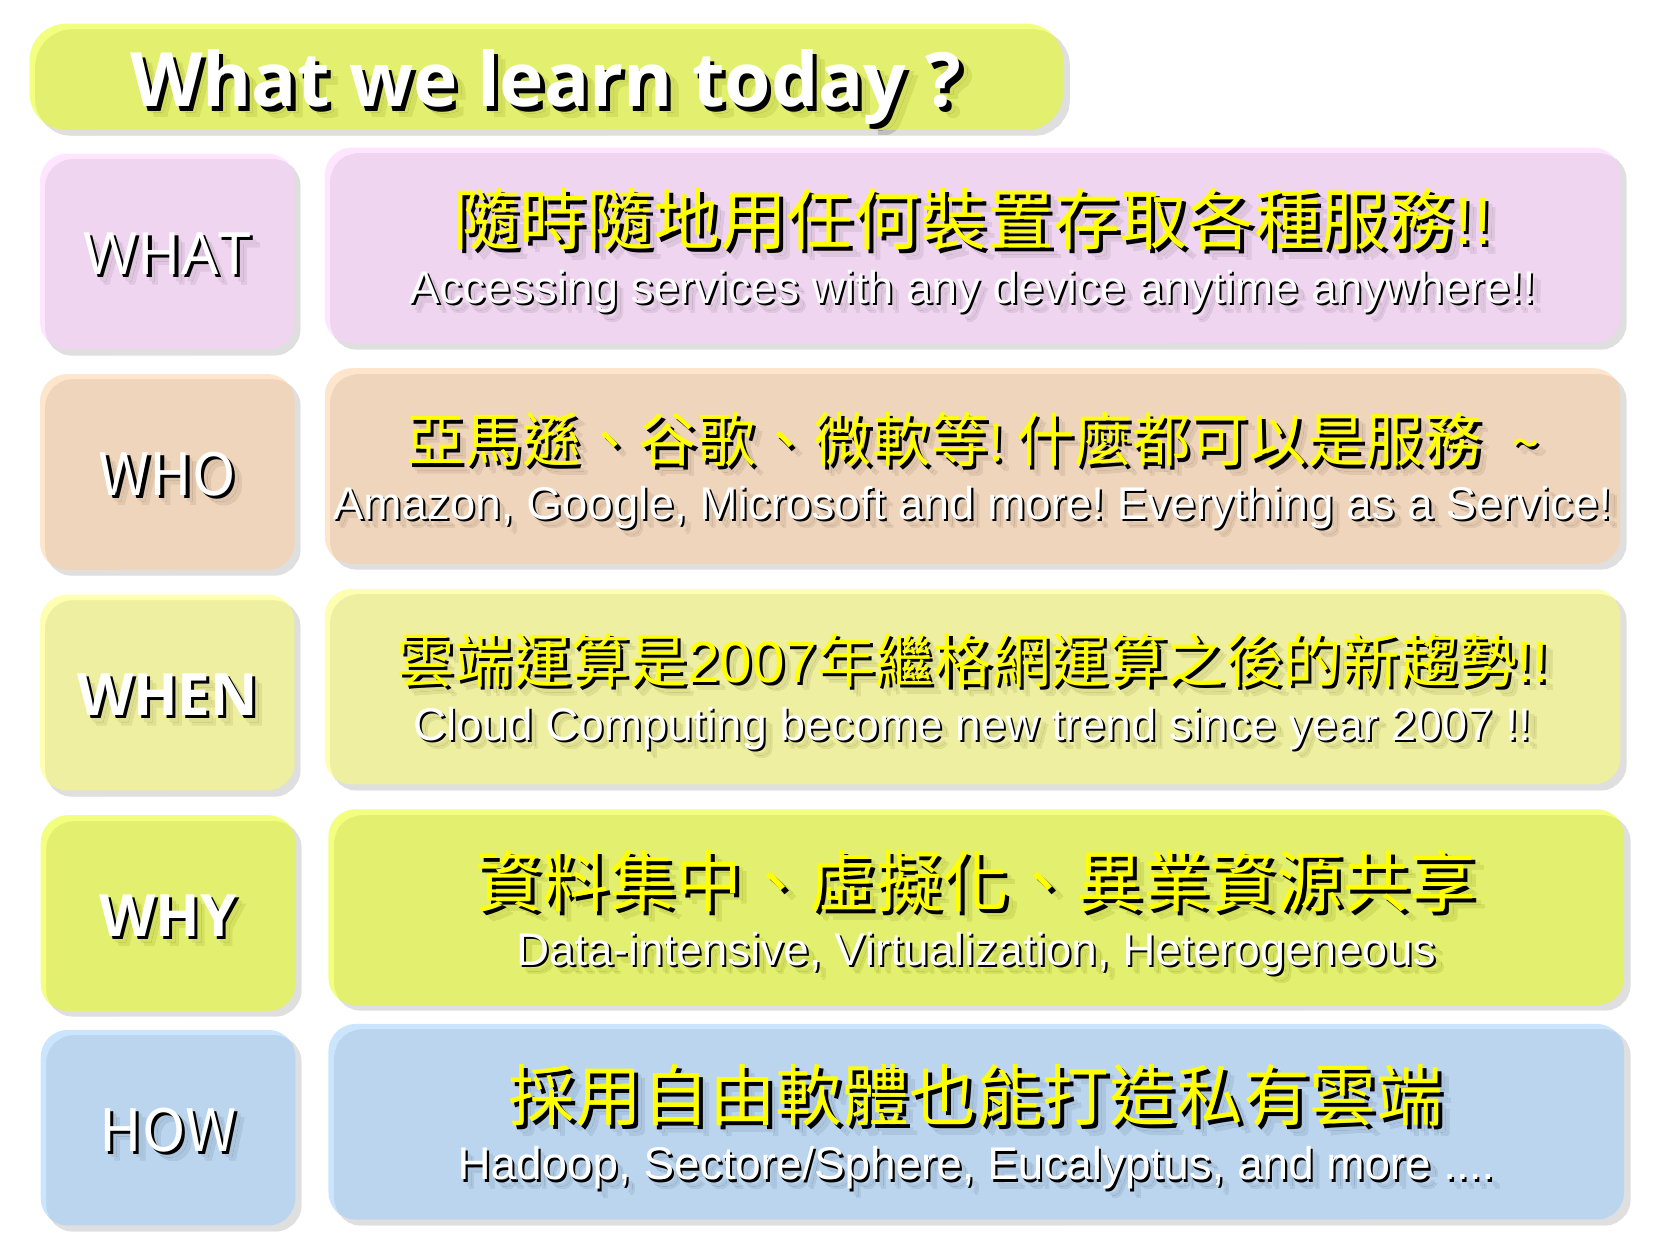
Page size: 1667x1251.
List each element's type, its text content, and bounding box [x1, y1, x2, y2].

text_box WHEN [40, 594, 295, 791]
text_box What we learn today ? [29, 23, 1064, 130]
text_box WHAT [40, 153, 295, 350]
text_box WHY [40, 815, 296, 1011]
text_box 隨時隨地用任何裝置存取各種服務!! Accessing services with any device anytime anywhere!! [324, 147, 1621, 344]
text_box 採用自由軟體也能打造私有雲端 Hadoop, Sectore/Sphere, Eucalyptus, and more .... [328, 1023, 1625, 1220]
text_box WHO [40, 374, 295, 570]
text_box 雲端運算是2007年繼格網運算之後的新趨勢!! Cloud Computing become new trend since year 2007 !! [324, 588, 1621, 785]
text_box HOW [40, 1029, 296, 1226]
text_box 亞馬遜、谷歌、微軟等! 什麼都可以是服務 ~ Amazon, Google, Microsoft and more! Everything as a Service! [324, 368, 1621, 564]
text_box 資料集中、虛擬化、異業資源共享 Data-intensive, Virtualization, Heterogeneous [328, 809, 1625, 1005]
